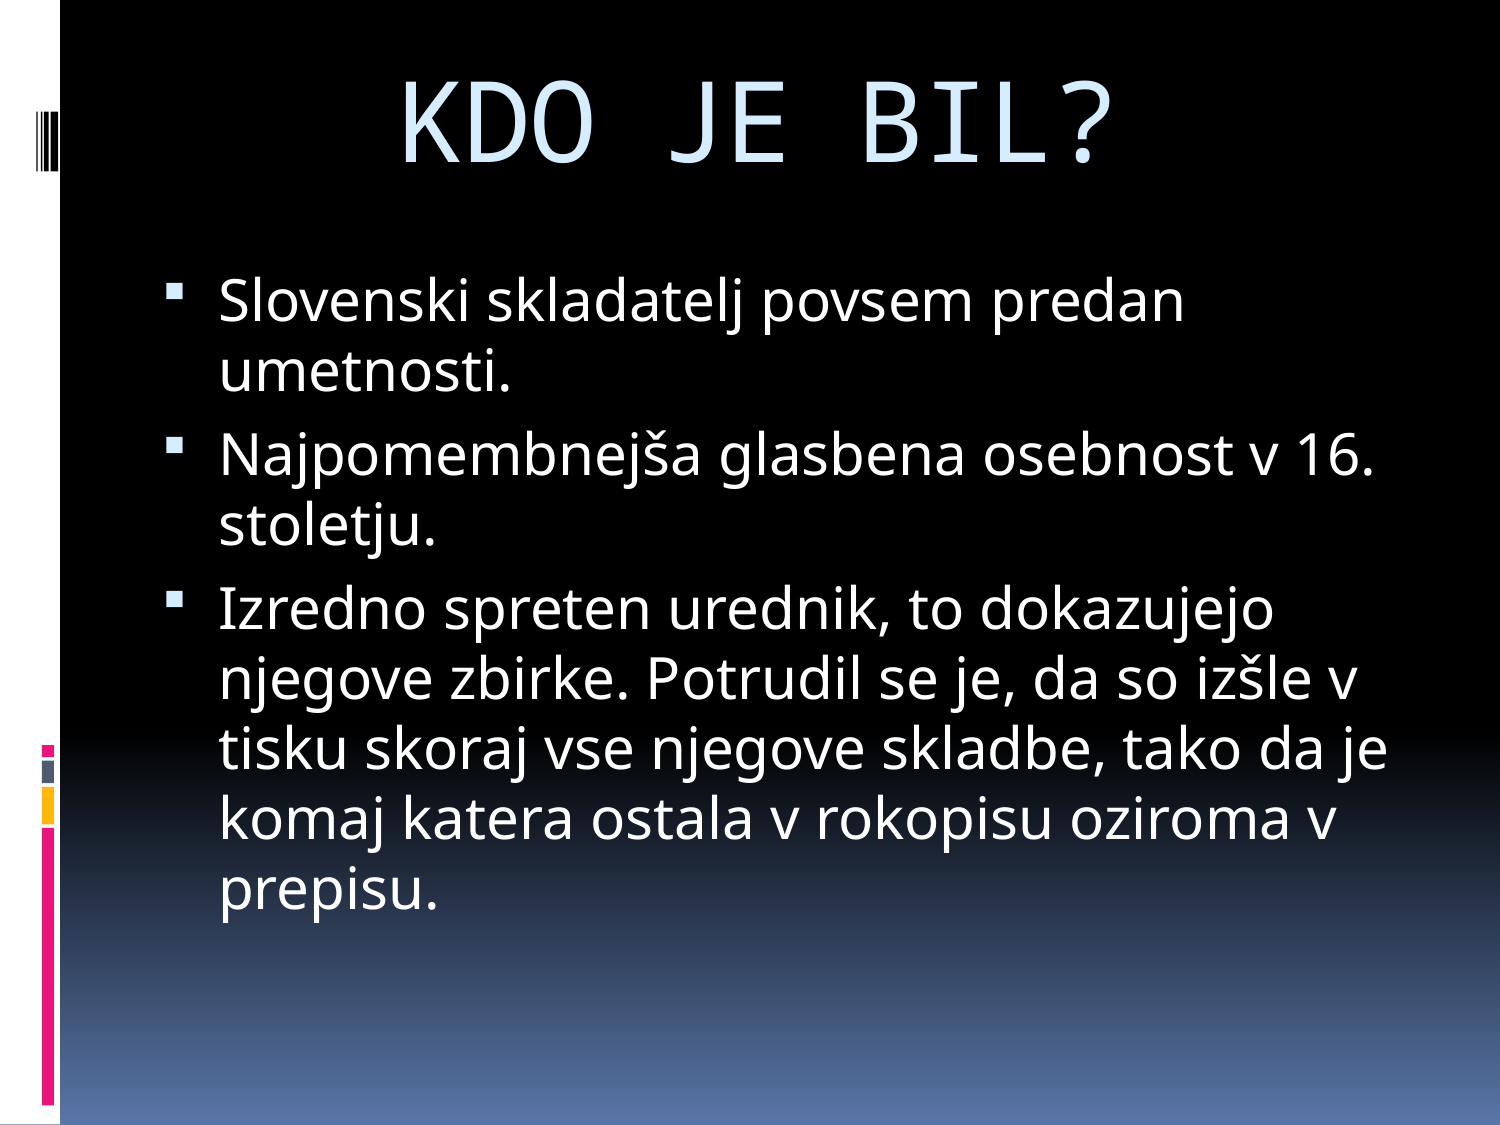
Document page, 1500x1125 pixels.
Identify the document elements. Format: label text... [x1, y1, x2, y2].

title KDO JE BIL? [383, 42, 1185, 193]
list Slovenski skladatelj povsem predan umetnosti. Najpomembnejša glasbena osebnost v 16. stoletju. Izredno spreten urednik, to dokazujejo njegove zbirke. Potrudil se je, da so izšle v tisku skoraj vse njegove skladbe, tako da je komaj katera ostala v rokopisu oziroma v prepisu. [135, 255, 1411, 1006]
